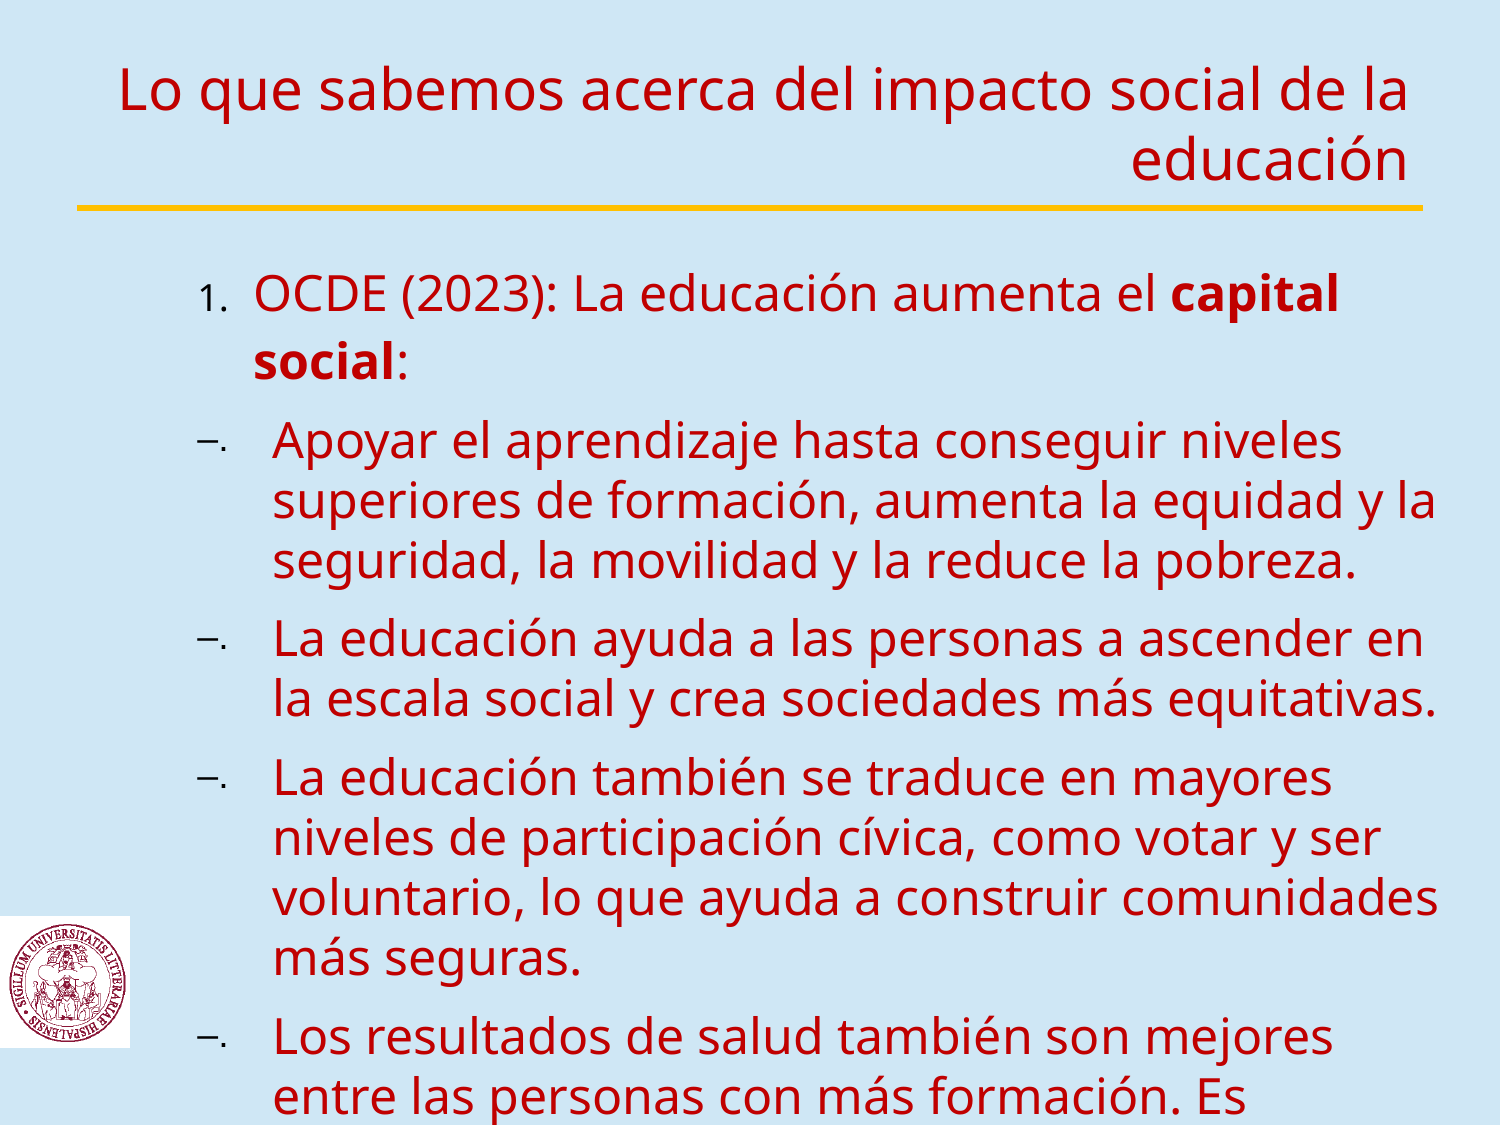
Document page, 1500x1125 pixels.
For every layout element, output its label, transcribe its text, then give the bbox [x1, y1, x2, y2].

picture [0, 916, 120, 1048]
list OCDE (2023): La educación aumenta el capital social: Apoyar el aprendizaje hasta conseguir niveles superiores de formación, aumenta la equidad y la seguridad, la movilidad y la reduce la pobreza. La educación ayuda a las personas a ascender en la escala social y crea sociedades más equitativas. La educación también se traduce en mayores niveles de participación cívica, como votar y ser voluntario, lo que ayuda a construir comunidades más seguras. Los resultados de salud también son mejores entre las personas con más formación. Es probable que vivan vidas más largas y saludables: mayor salud auto-percibida, más expectativas de vida, menor obesidad, mayor consumo de fruta, más ejercicio físico (indicadores OCDE). [120, 255, 1471, 1103]
title Lo que sabemos acerca del impacto social de la educación [75, 45, 1425, 185]
